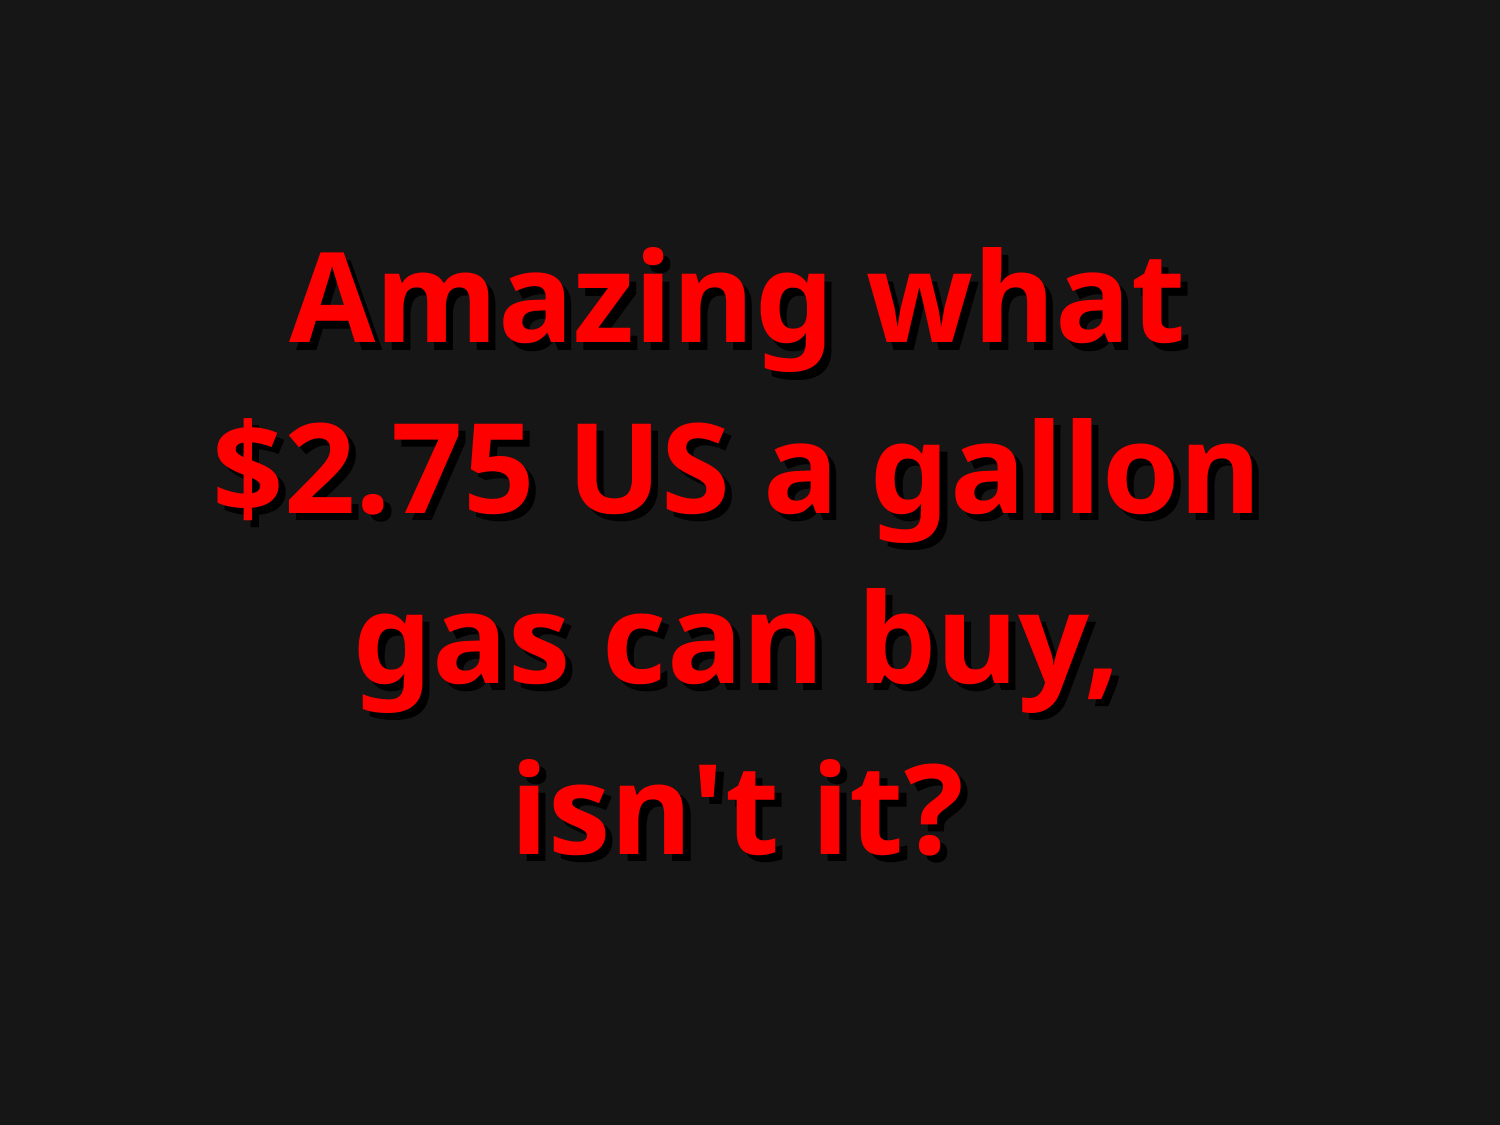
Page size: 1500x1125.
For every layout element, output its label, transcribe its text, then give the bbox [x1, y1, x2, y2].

title Amazing what $2.75 US a gallon gas can buy, isn't it? [124, 193, 1350, 907]
